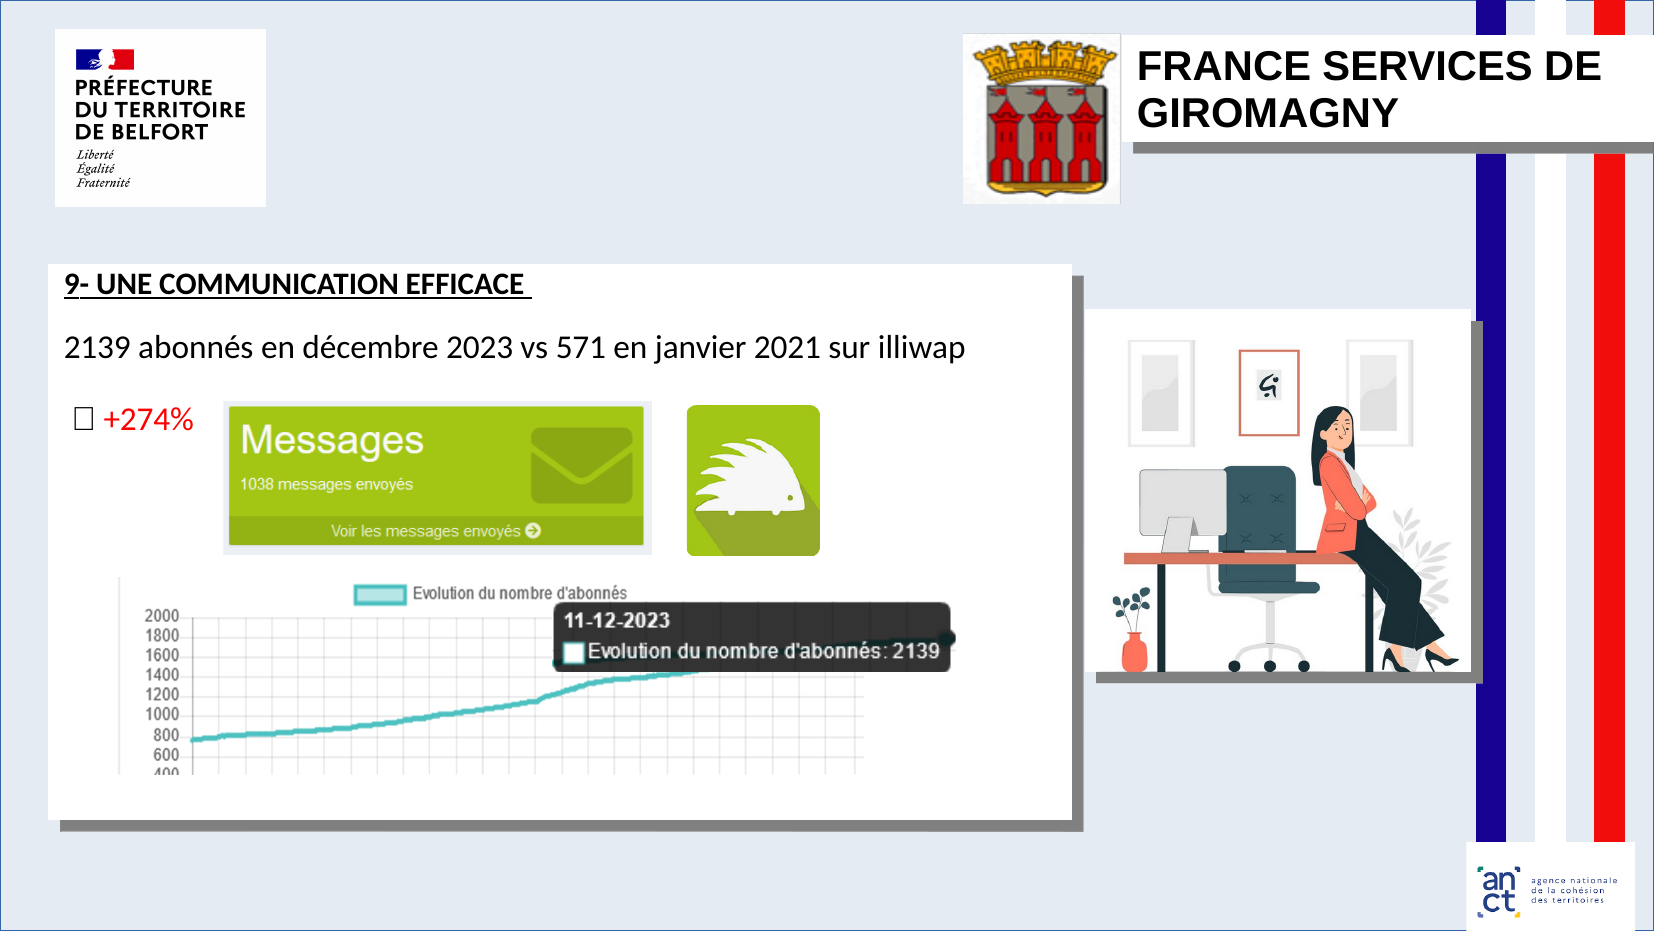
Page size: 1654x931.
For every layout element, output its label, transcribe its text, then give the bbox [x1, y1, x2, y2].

picture [223, 401, 652, 555]
text_box FRANCE SERVICES DE GIROMAGNY [1123, 35, 1654, 142]
picture [963, 32, 1123, 204]
picture [686, 404, 822, 556]
picture [117, 577, 956, 775]
picture [1466, 842, 1636, 931]
picture [1085, 309, 1471, 672]
text_box 9- UNE COMMUNICATION EFFICACE 2139 abonnés en décembre 2023 vs 571 en janvier 2021 sur illiwap  +274% [48, 264, 1072, 820]
picture [55, 29, 266, 207]
text_box [0, 0, 1654, 931]
